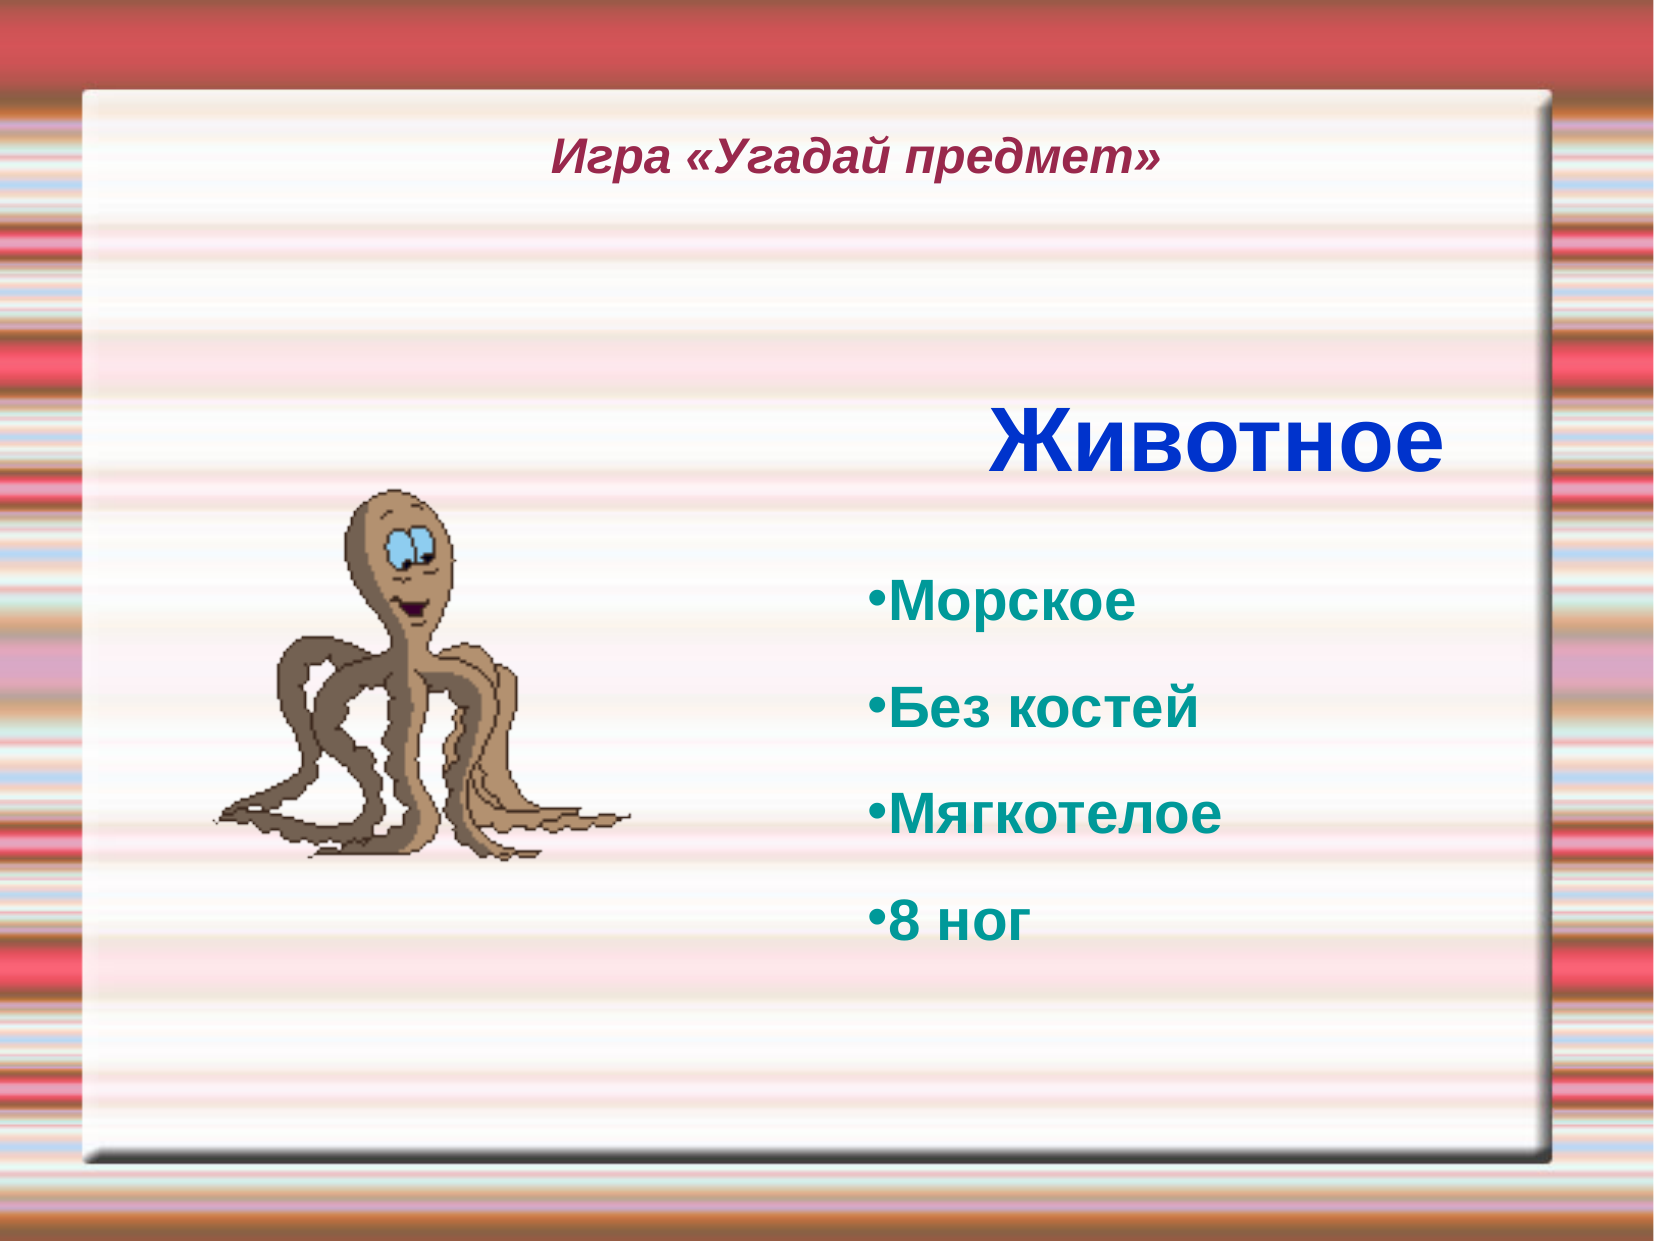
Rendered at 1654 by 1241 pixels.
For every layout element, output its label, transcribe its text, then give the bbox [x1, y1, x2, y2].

title Игра «Угадай предмет» [82, 49, 1571, 257]
text_box Животное [943, 372, 1517, 498]
picture [0, 0, 1654, 1241]
text_box Морское Без костей Мягкотелое 8 ног [852, 554, 1465, 960]
